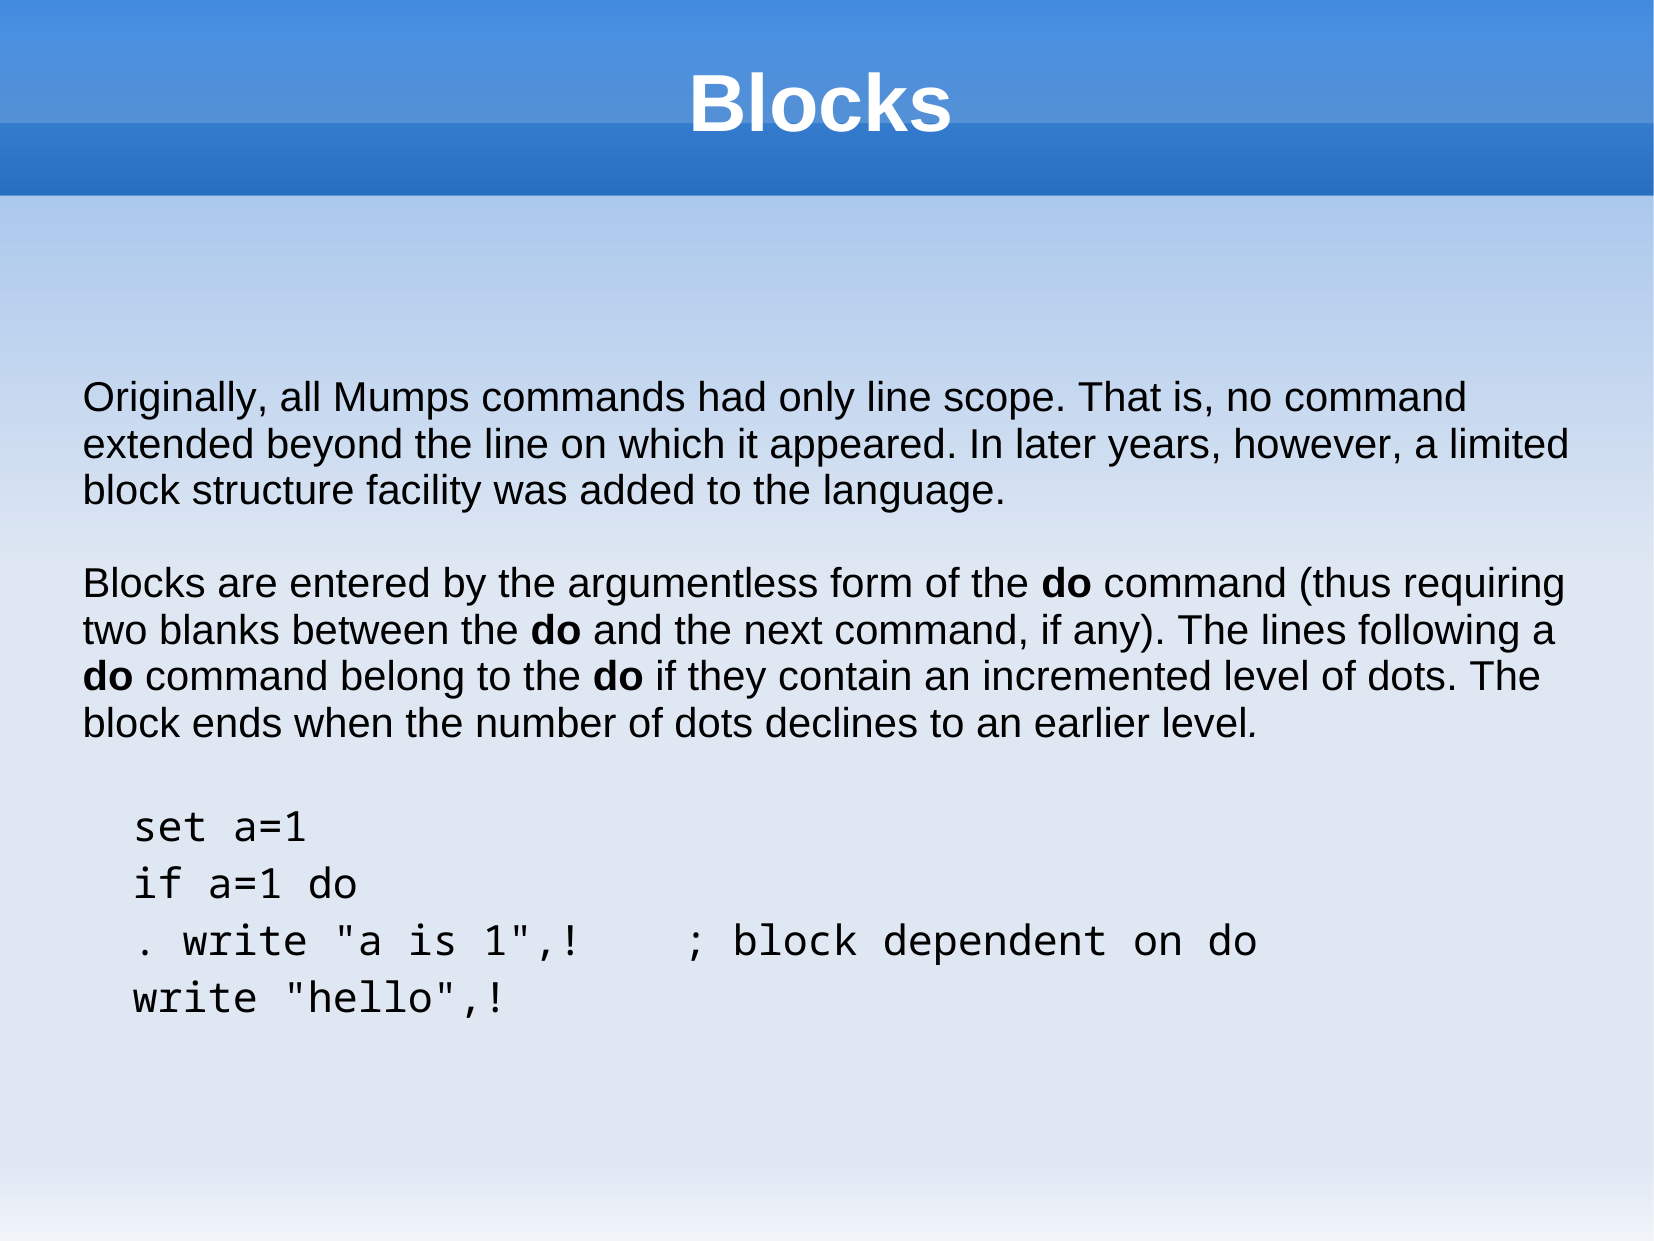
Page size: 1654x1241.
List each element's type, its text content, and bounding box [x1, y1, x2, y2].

title Blocks [76, 0, 1565, 208]
subtitle Originally, all Mumps commands had only line scope. That is, no command extended beyond the line on which it appeared. In later years, however, a limited block structure facility was added to the language. Blocks are entered by the argumentless form of the do command (thus requiring two blanks between the do and the next command, if any). The lines following a do command belong to the do if they contain an incremented level of dots. The block ends when the number of dots declines to an earlier level. set a=1 if a=1 do . write "a is 1",! ; block dependent on do write "hello",! [82, 290, 1571, 1109]
picture [0, 0, 1654, 1241]
